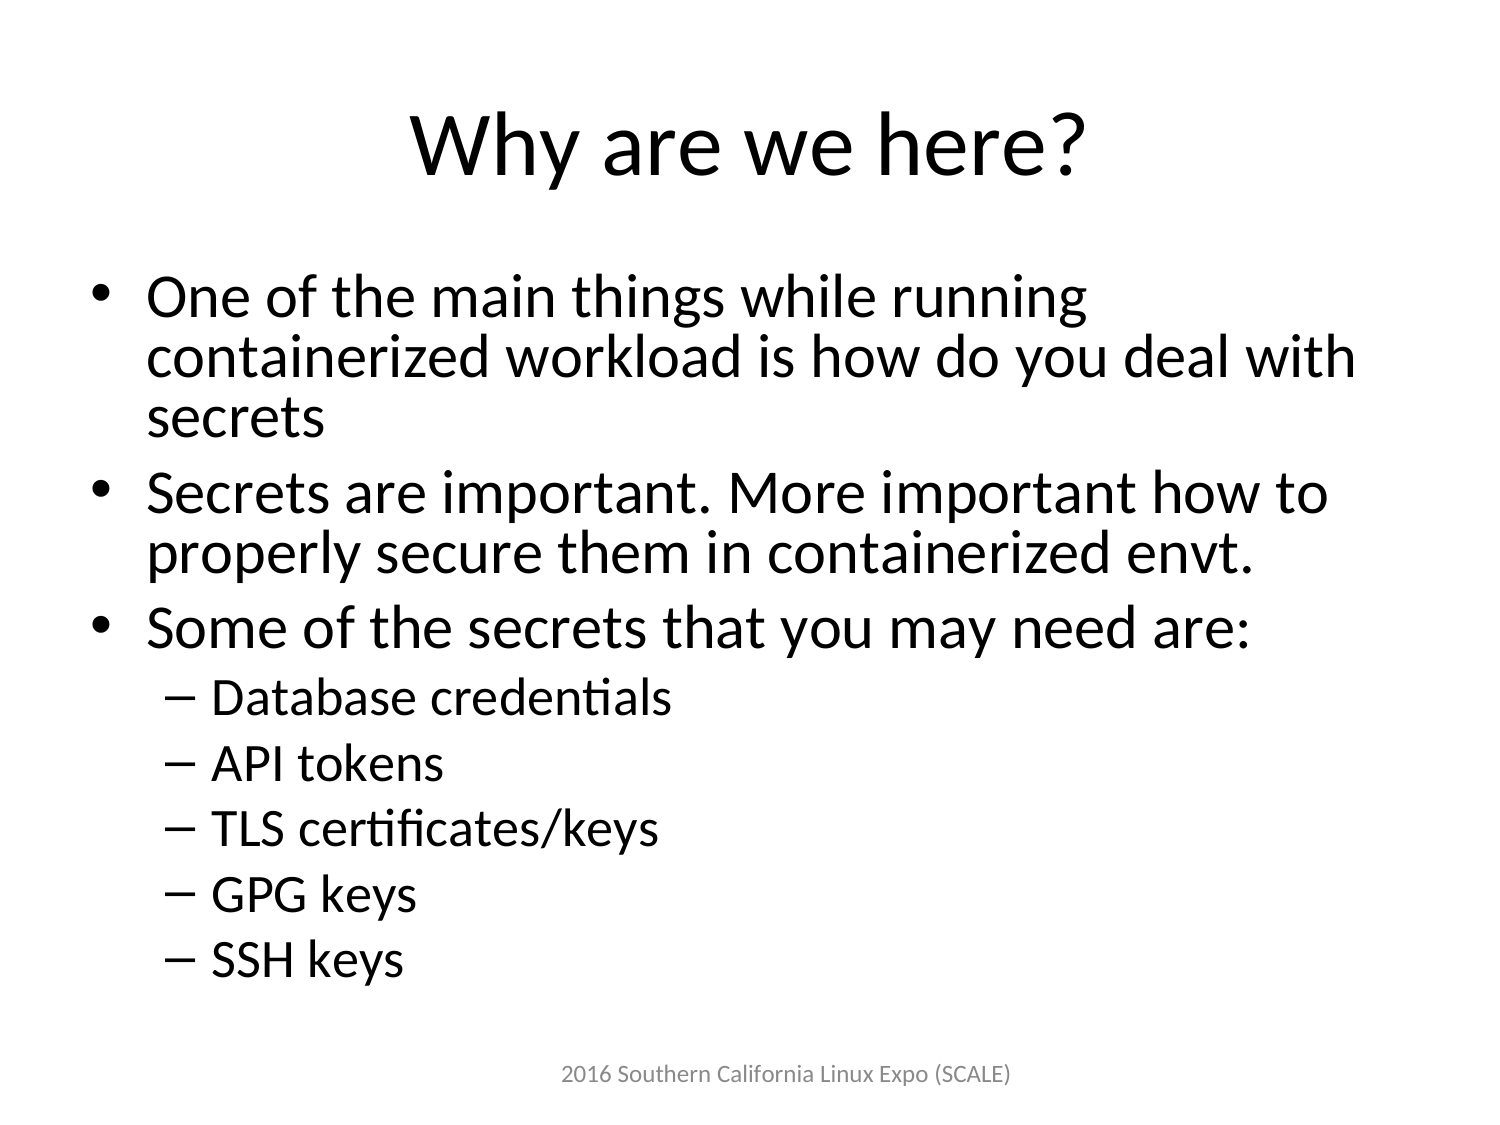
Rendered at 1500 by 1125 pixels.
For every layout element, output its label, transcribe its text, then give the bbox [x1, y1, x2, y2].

text_box 2016 Southern California Linux Expo (SCALE) [512, 1042, 1067, 1103]
list One of the main things while running containerized workload is how do you deal with secrets Secrets are important. More important how to properly secure them in containerized envt. Some of the secrets that you may need are: Database credentials API tokens TLS certificates/keys GPG keys SSH keys [75, 262, 1426, 1005]
title Why are we here? [75, 45, 1426, 233]
